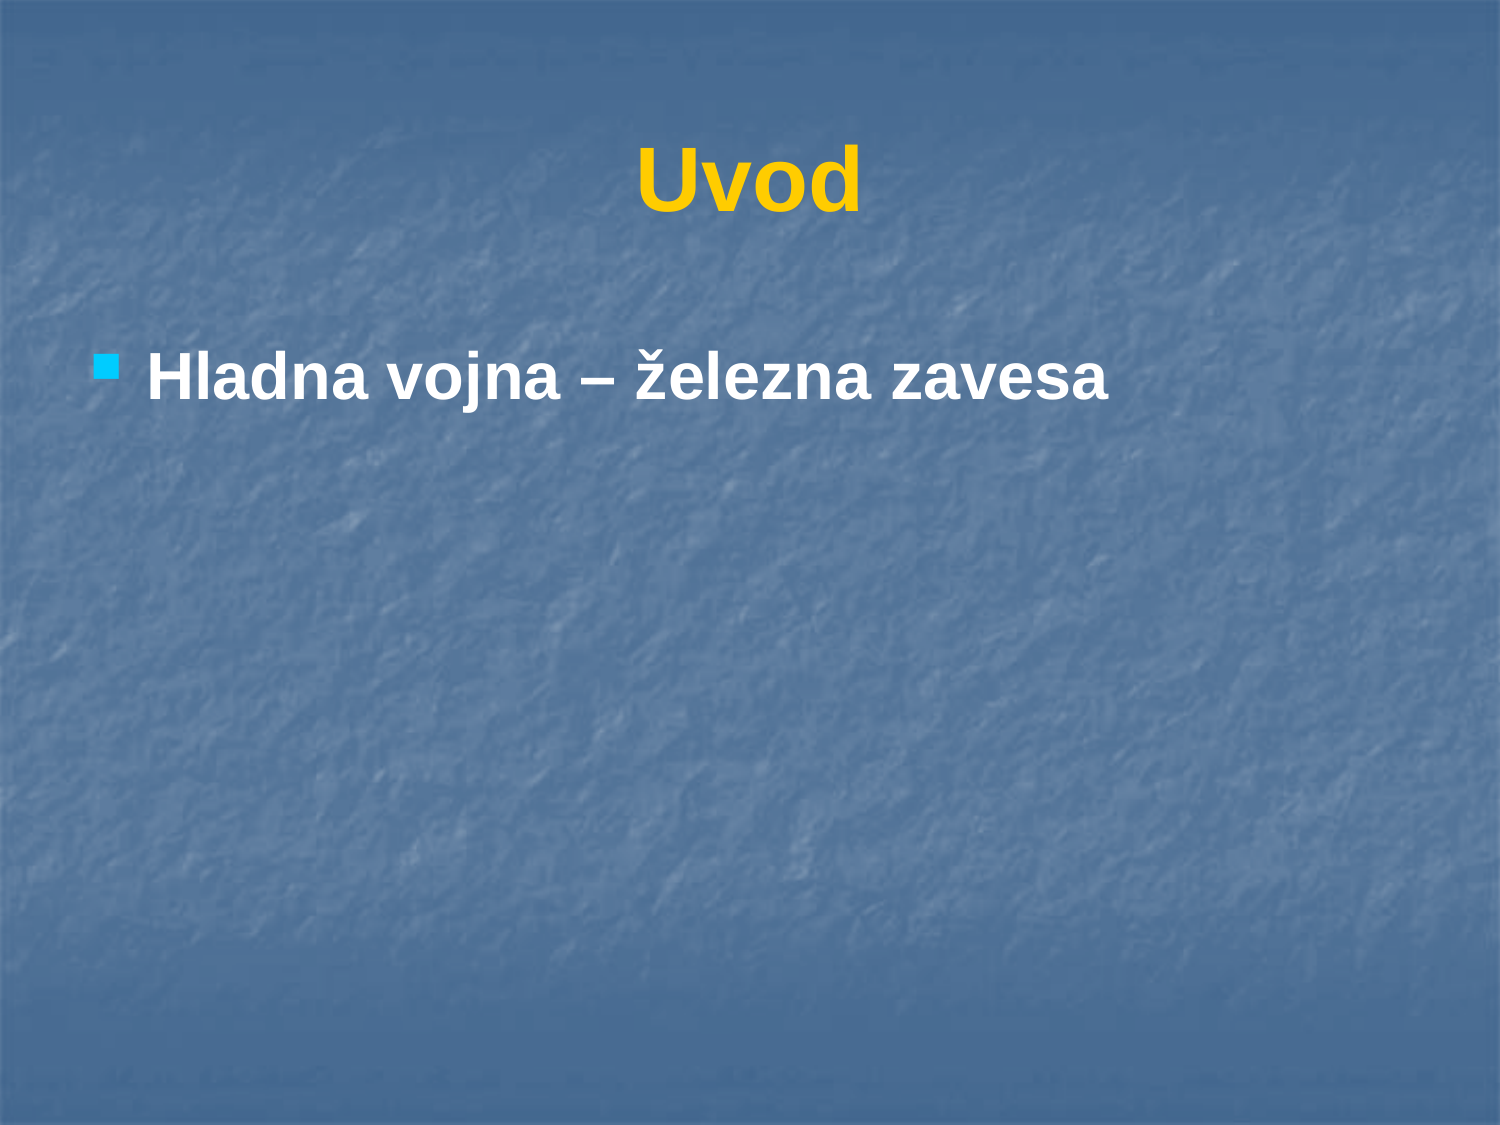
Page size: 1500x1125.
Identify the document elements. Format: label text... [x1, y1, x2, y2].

list Hladna vojna – železna zavesa [75, 324, 1425, 1000]
title Uvod [75, 62, 1425, 288]
picture [0, 0, 1500, 1125]
